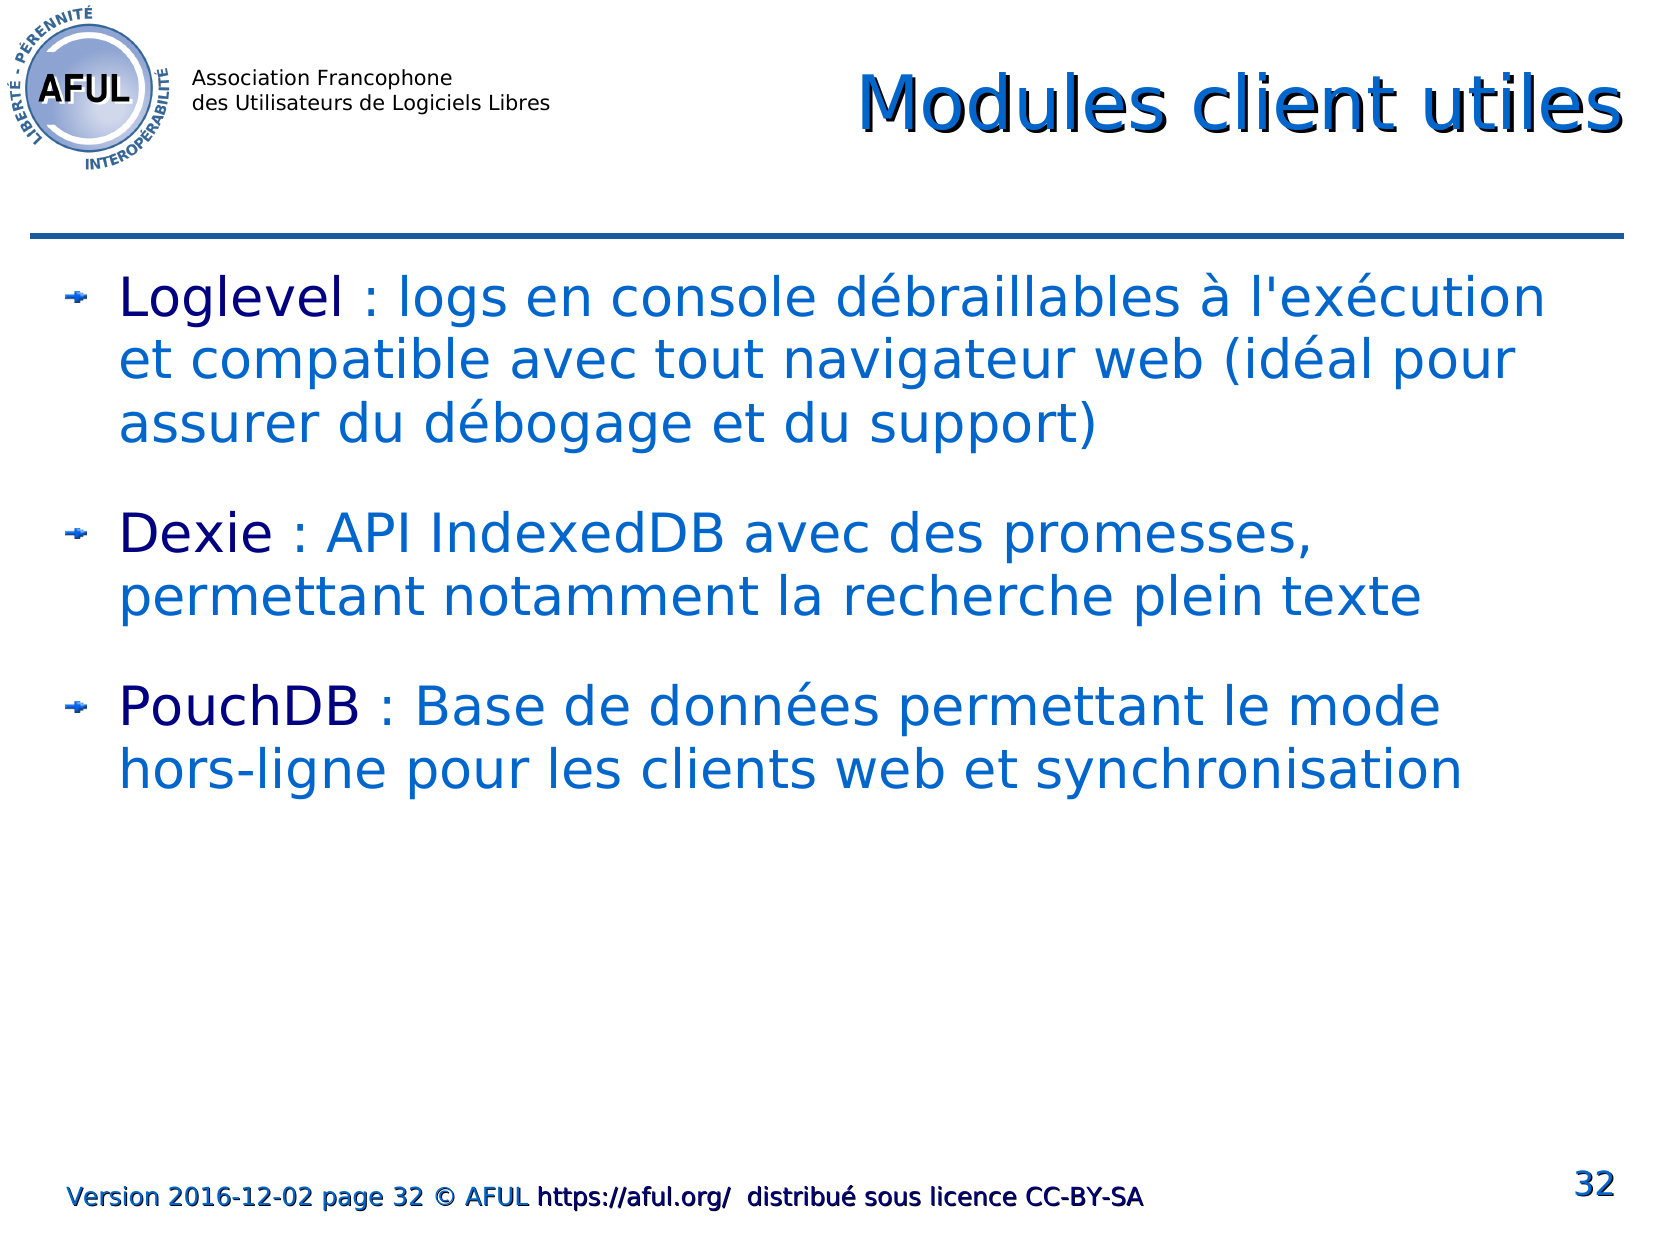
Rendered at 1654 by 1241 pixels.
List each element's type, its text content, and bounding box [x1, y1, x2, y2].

title Modules client utiles [501, 0, 1625, 207]
list Loglevel : logs en console débraillables à l'exécution et compatible avec tout navigateur web (idéal pour assurer du débogage et du support) Dexie : API IndexedDB avec des promesses, permettant notamment la recherche plein texte PouchDB : Base de données permettant le mode hors-ligne pour les clients web et synchronisation [47, 265, 1595, 1211]
picture [0, 0, 178, 178]
